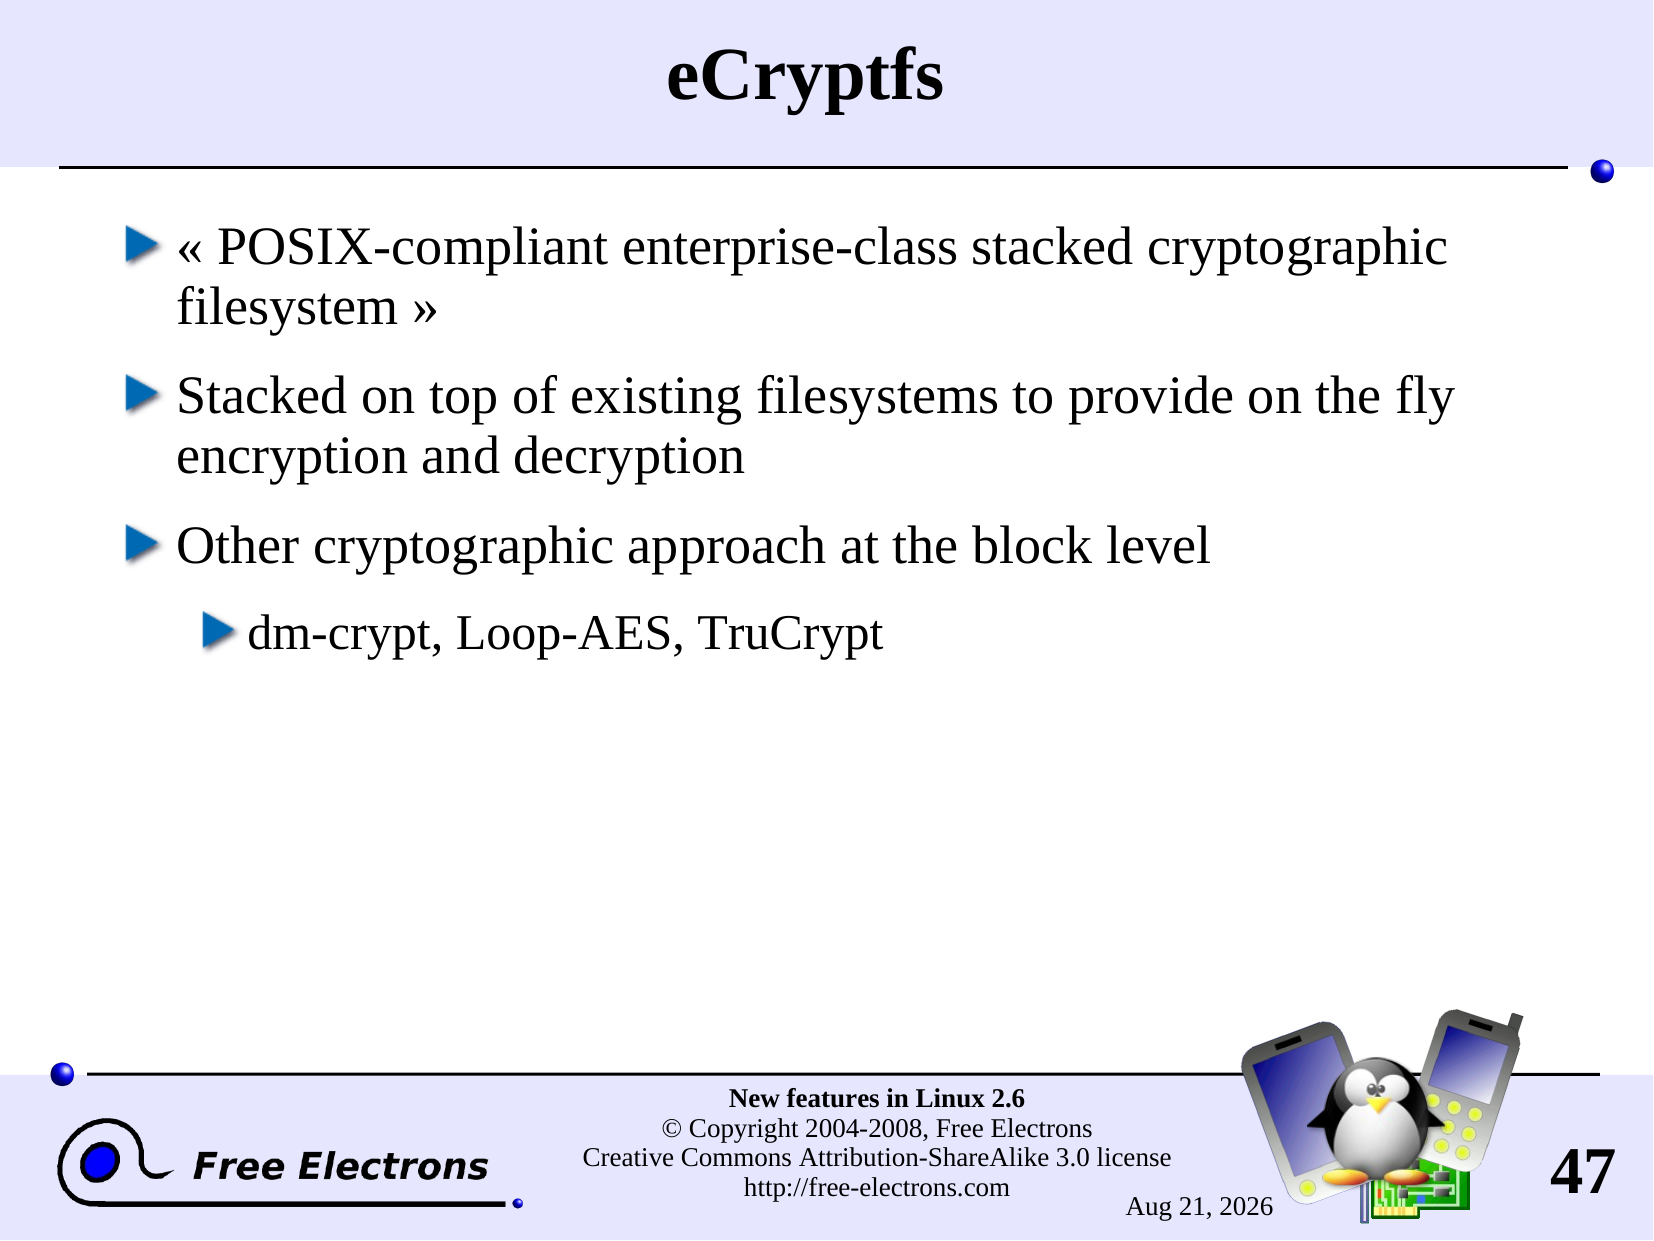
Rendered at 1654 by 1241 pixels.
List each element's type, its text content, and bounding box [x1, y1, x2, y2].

picture [50, 1107, 527, 1216]
list « POSIX-compliant enterprise-class stacked cryptographic filesystem » Stacked on top of existing filesystems to provide on the fly encryption and decryption Other cryptographic approach at the block level dm-crypt, Loop-AES, TruCrypt [105, 216, 1518, 1066]
picture [1231, 1007, 1538, 1241]
title eCryptfs [60, 25, 1551, 124]
